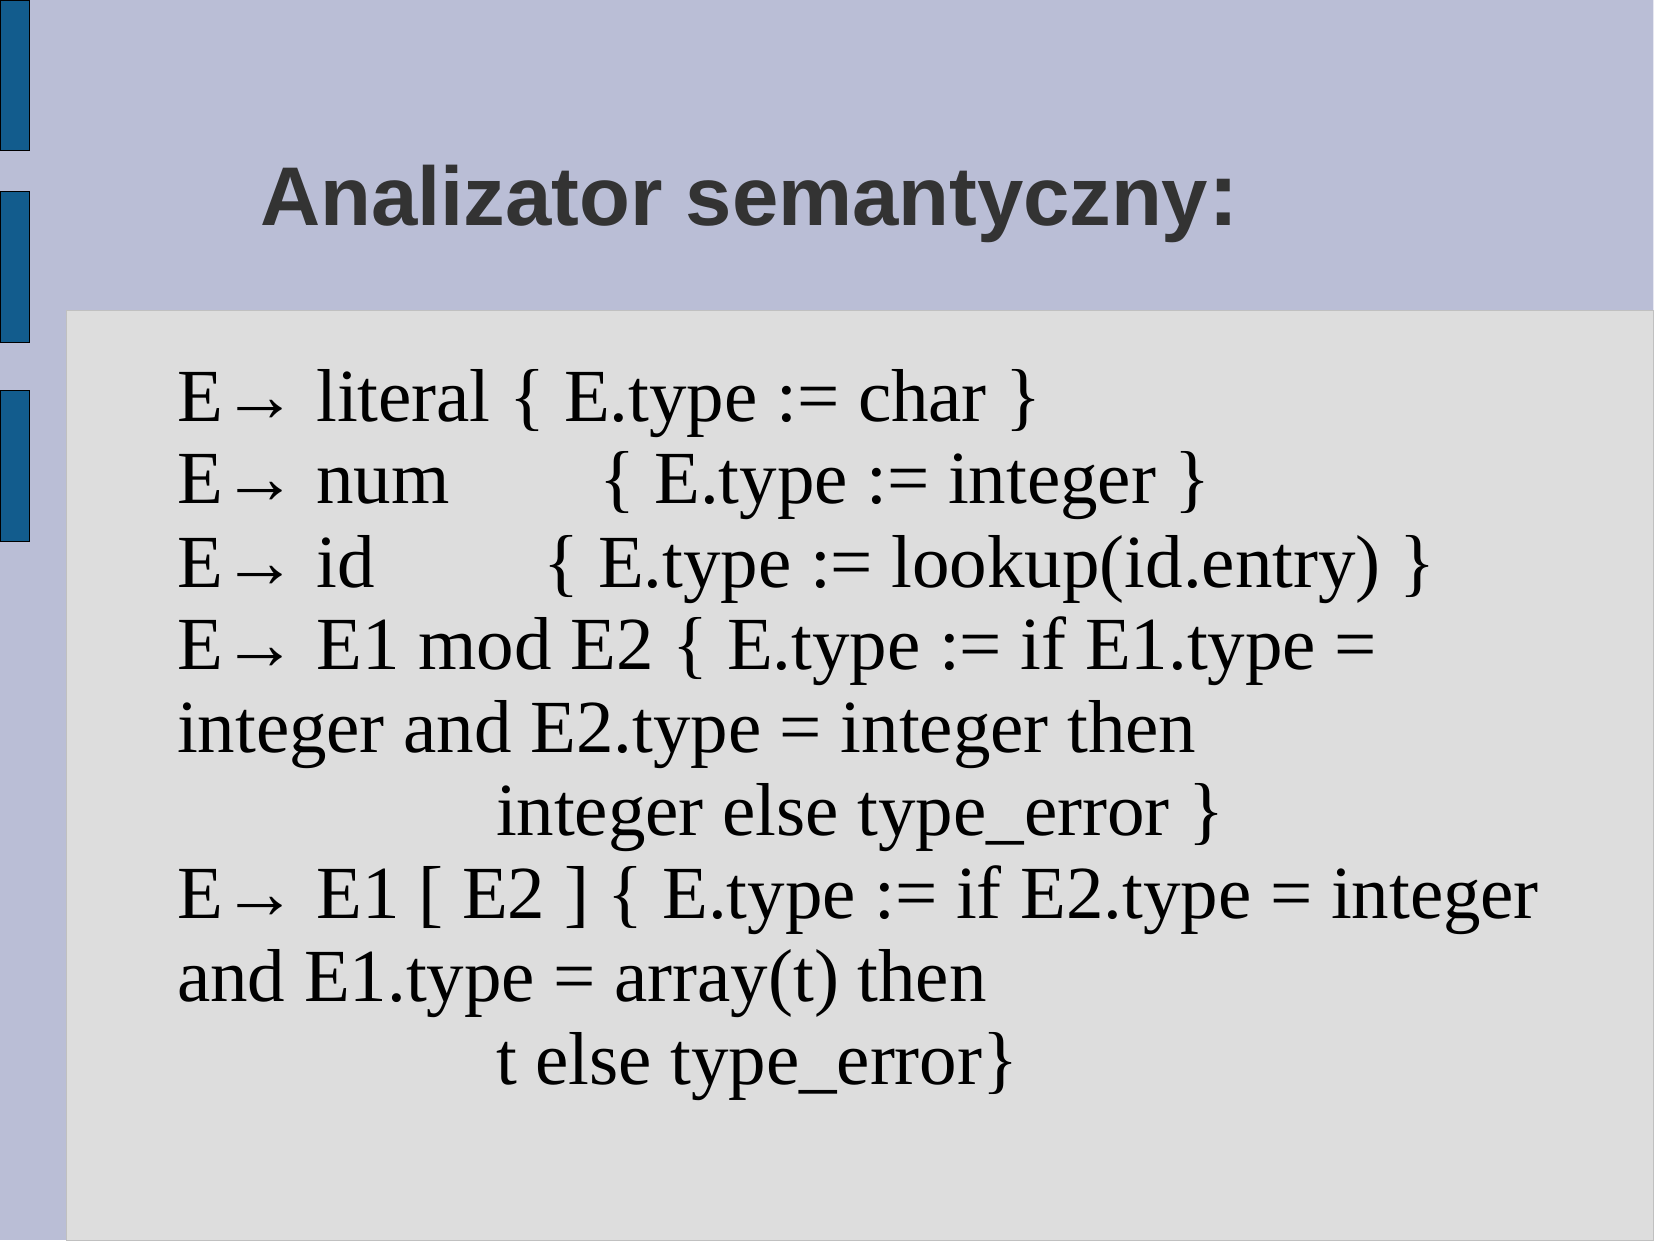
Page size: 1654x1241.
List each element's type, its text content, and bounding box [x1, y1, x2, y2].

title Analizator semantyczny: [112, 99, 1388, 288]
text_box E→ literal { E.type := char } E→ num { E.type := integer } E→ id { E.type := lookup(id.entry) } E→ E1 mod E2 { E.type := if E1.type = integer and E2.type = integer then integer else type_error } E→ E1 [ E2 ] { E.type := if E2.type = integer and E1.type = array(t) then t else type_error} [177, 354, 1565, 1185]
